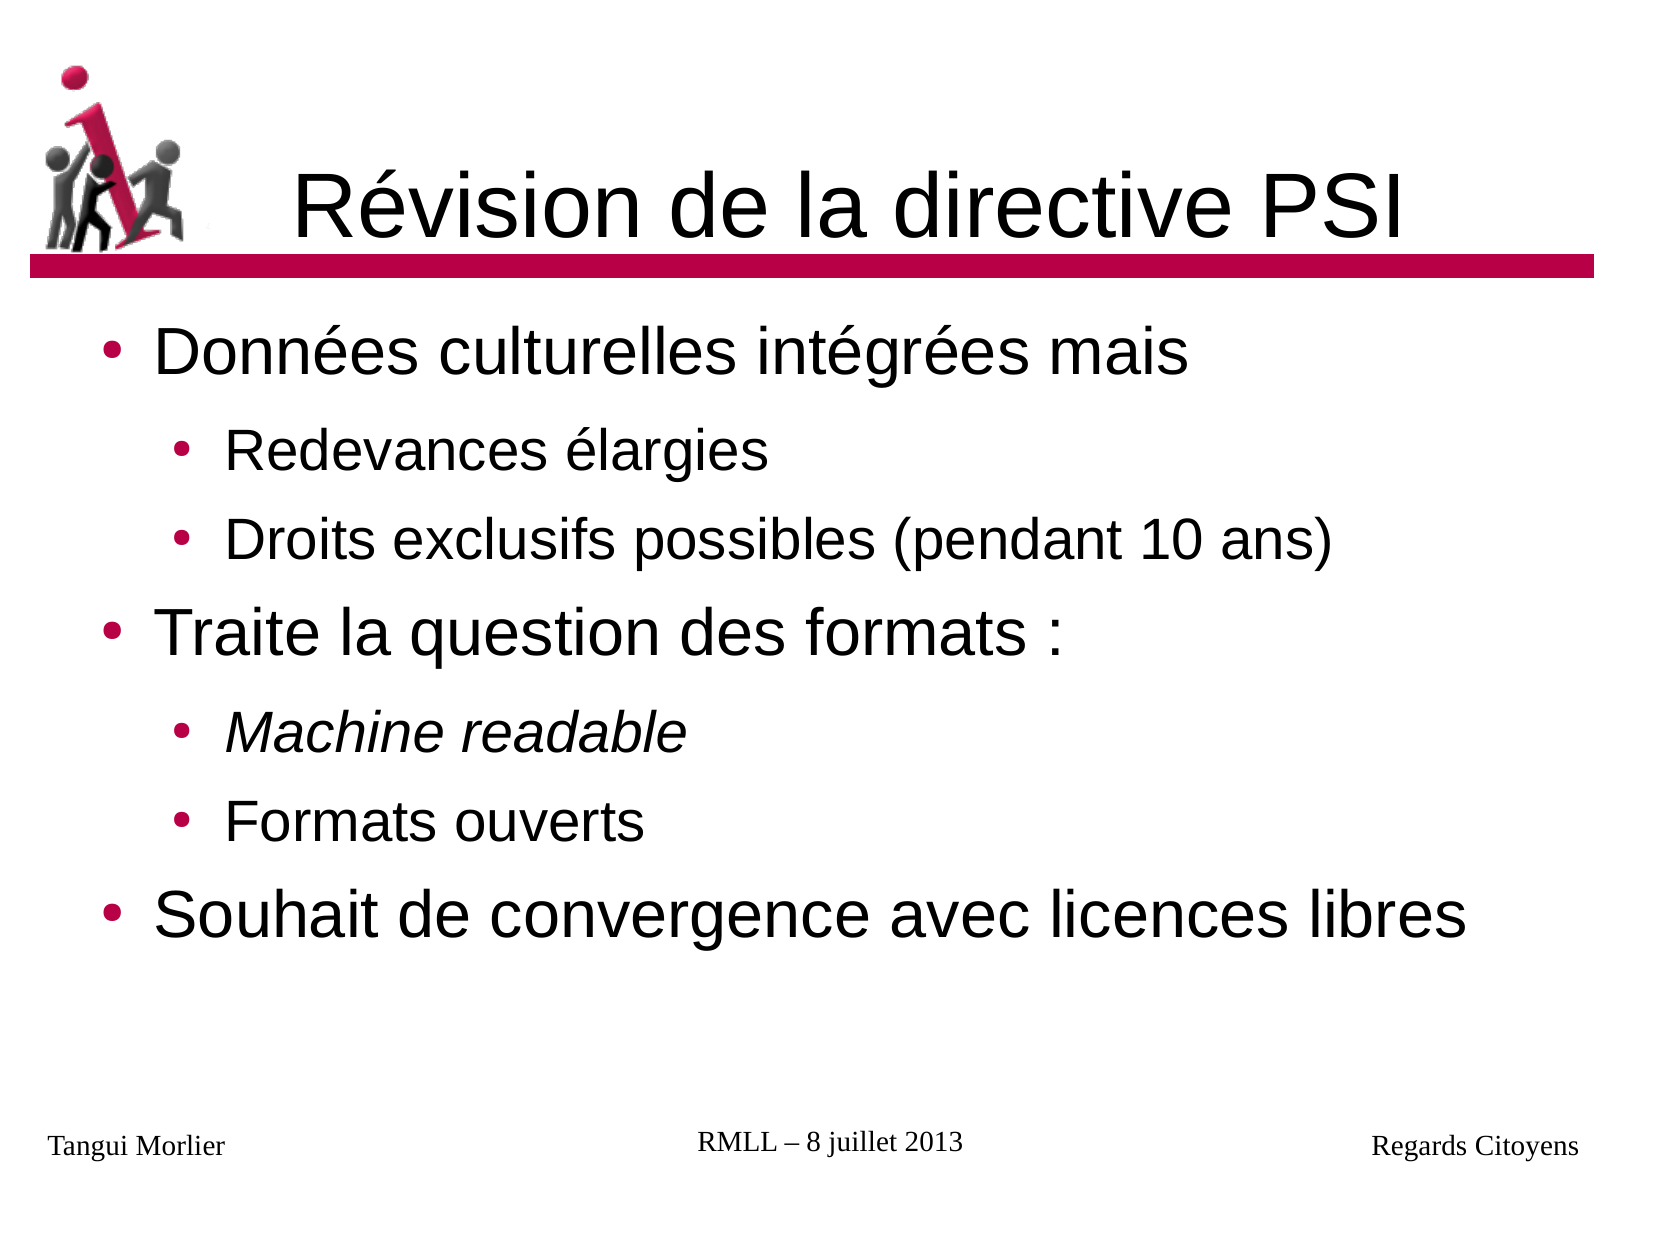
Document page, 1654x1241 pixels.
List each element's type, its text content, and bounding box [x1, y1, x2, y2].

list Données culturelles intégrées mais Redevances élargies Droits exclusifs possibles (pendant 10 ans) Traite la question des formats : Machine readable Formats ouverts Souhait de convergence avec licences libres [82, 313, 1571, 1034]
picture [29, 60, 210, 254]
title Révision de la directive PSI [106, 102, 1595, 310]
